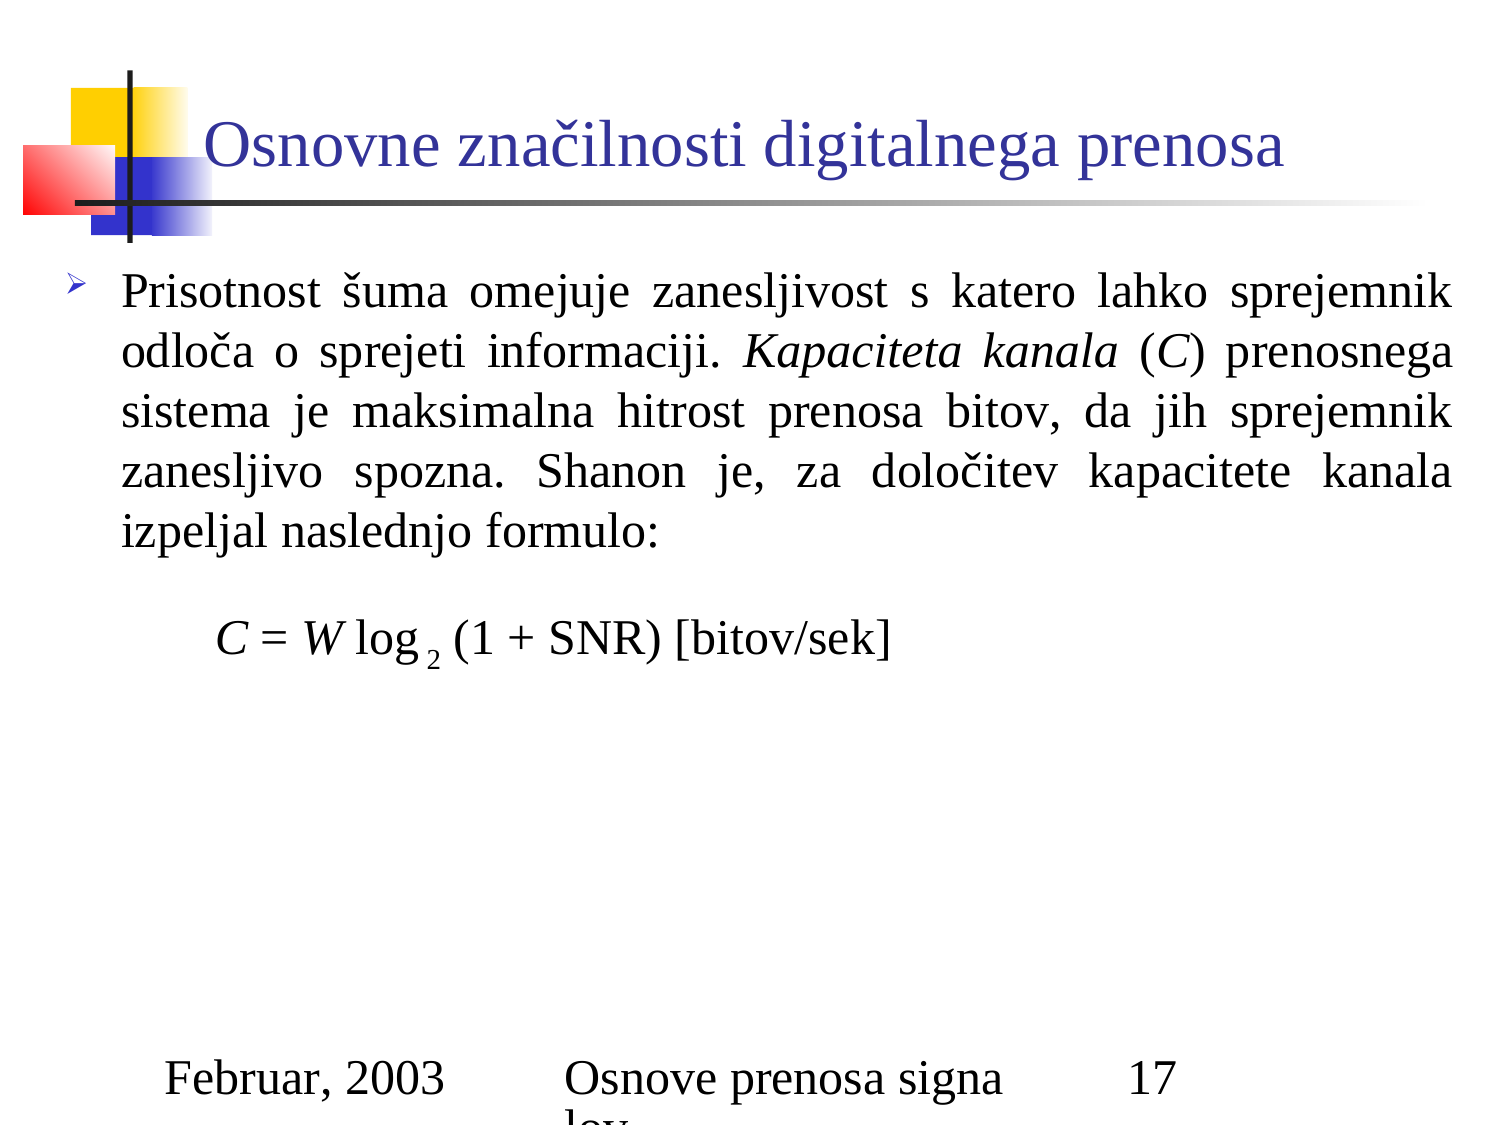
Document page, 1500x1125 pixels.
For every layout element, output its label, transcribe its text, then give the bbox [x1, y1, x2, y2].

list Prisotnost šuma omejuje zanesljivost s katero lahko sprejemnik odloča o sprejeti informaciji. Kapaciteta kanala (C) prenosnega sistema je maksimalna hitrost prenosa bitov, da jih sprejemnik zanesljivo spozna. Shanon je, za določitev kapacitete kanala izpeljal naslednjo formulo: C = W log 2 (1 + SNR) [bitov/sek] [50, 249, 1469, 1007]
title Osnovne značilnosti digitalnega prenosa [188, 92, 1468, 188]
